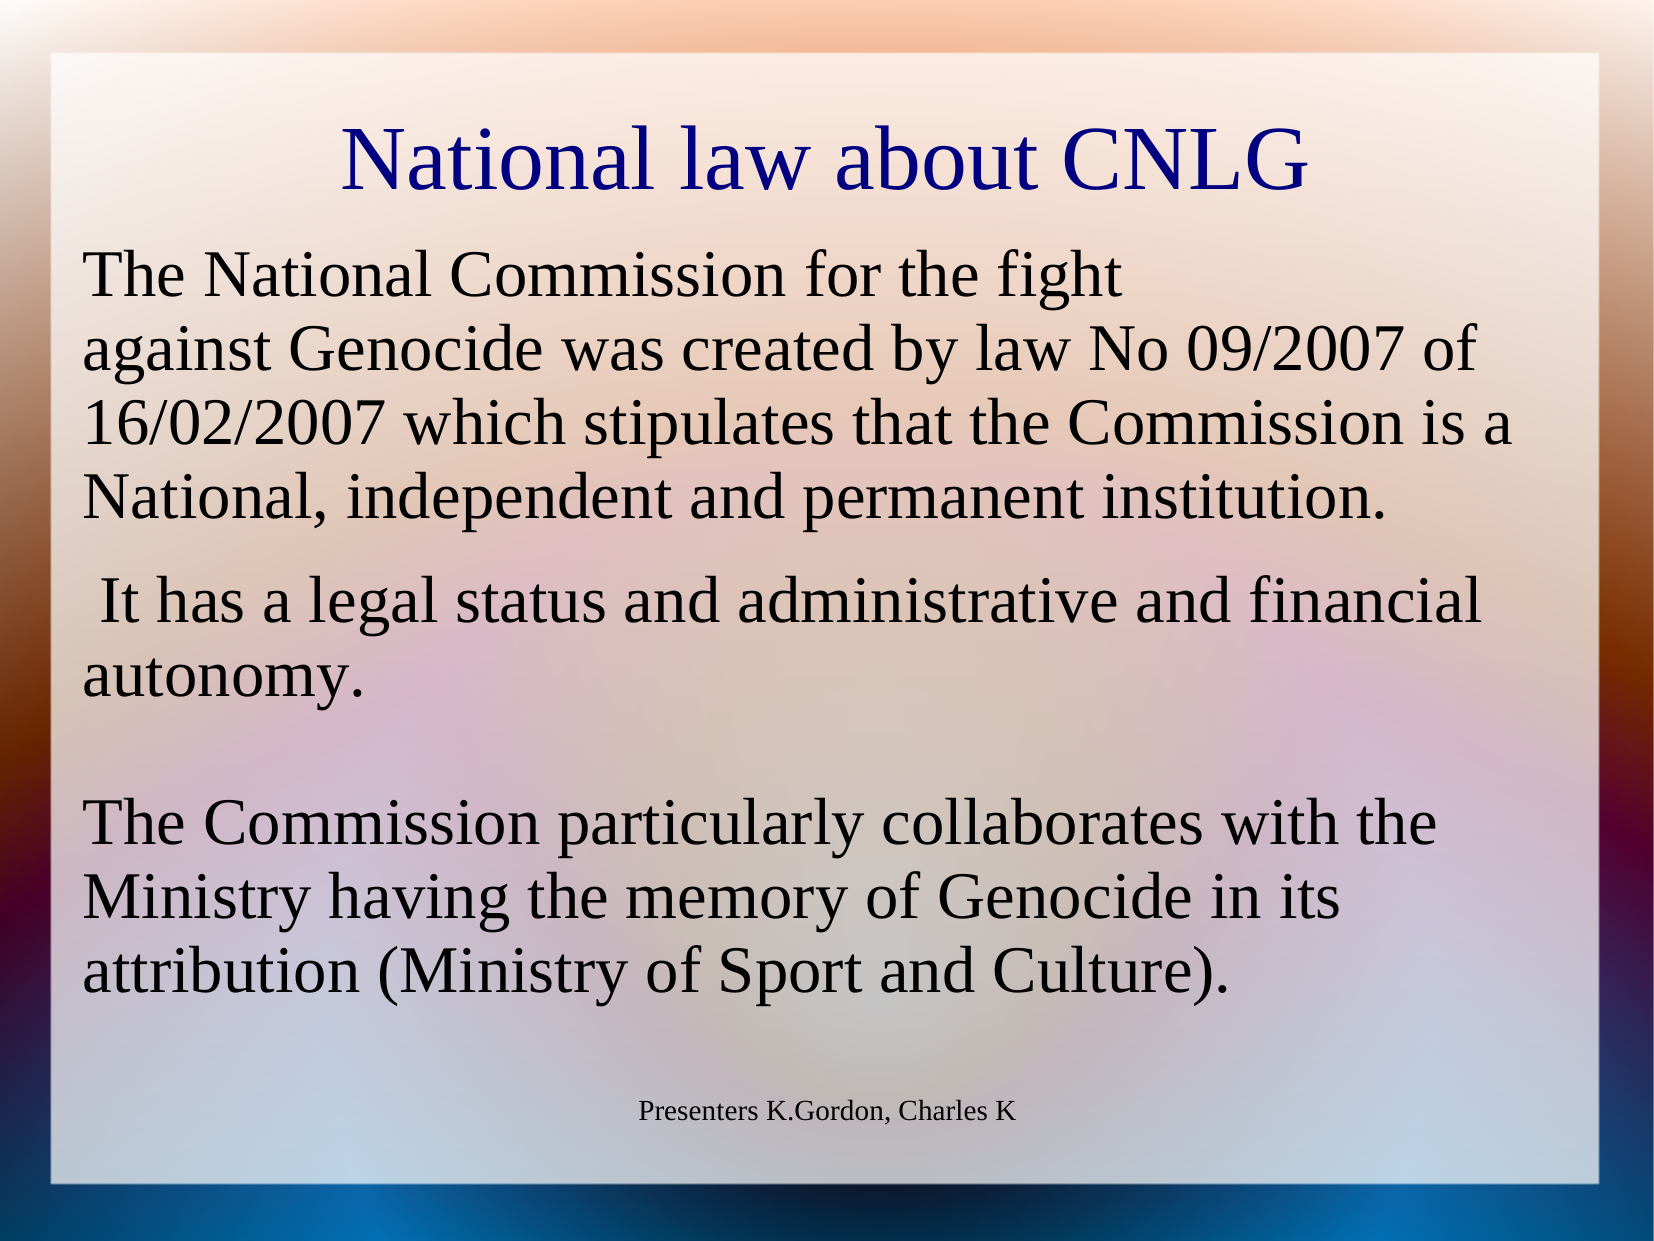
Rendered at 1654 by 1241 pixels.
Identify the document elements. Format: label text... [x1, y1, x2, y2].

picture [0, 0, 1654, 1241]
title National law about CNLG [82, 55, 1571, 237]
list The National Commission for the fight against Genocide was created by law No 09/2007 of 16/02/2007 which stipulates that the Commission is a National, independent and permanent institution. It has a legal status and administrative and financial autonomy. The Commission particularly collaborates with the Ministry having the memory of Genocide in its attribution (Ministry of Sport and Culture). [82, 237, 1571, 1179]
